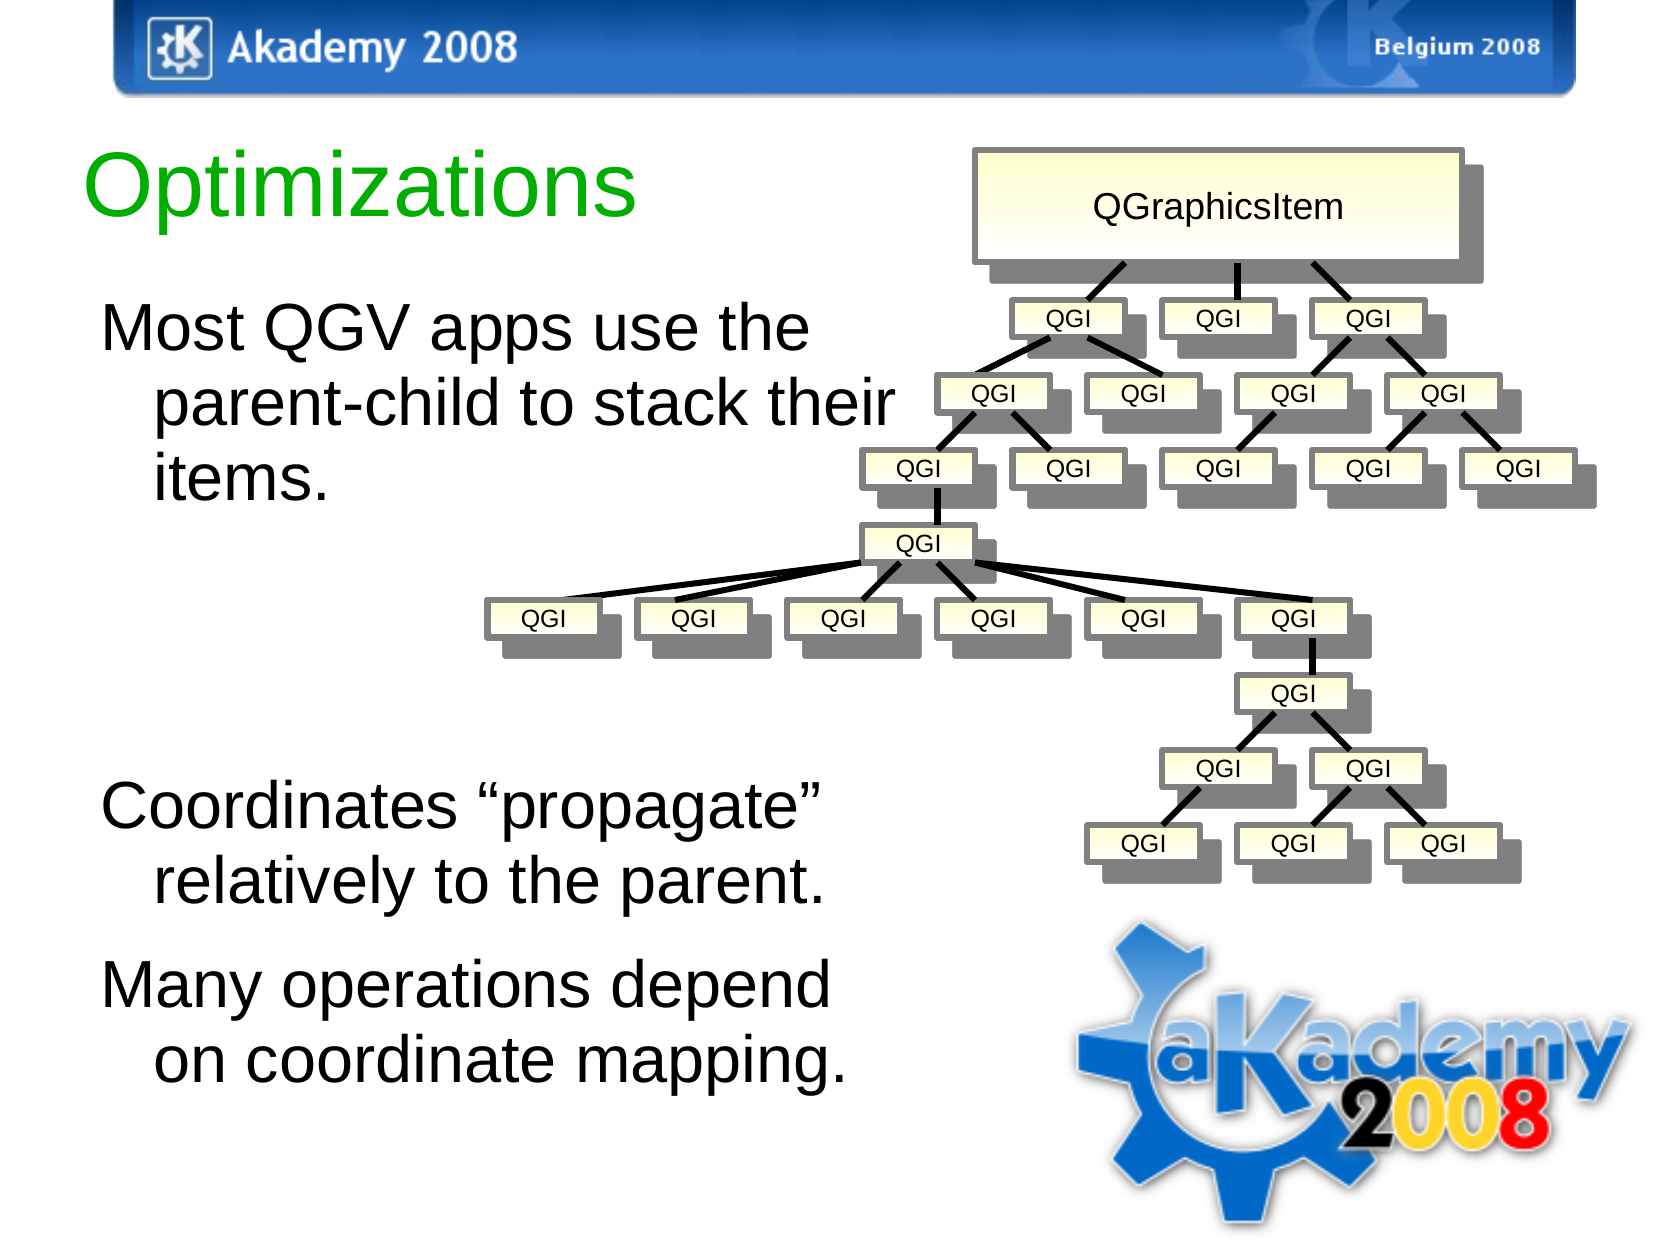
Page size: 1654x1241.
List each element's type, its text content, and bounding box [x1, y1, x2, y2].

text_box QGI [1012, 450, 1126, 488]
text_box QGI [1162, 449, 1275, 488]
text_box QGI [937, 600, 1050, 638]
text_box QGI [1312, 749, 1425, 788]
text_box QGI [1012, 299, 1125, 338]
text_box QGraphicsItem [974, 257, 1463, 263]
text_box QGI [937, 375, 1051, 413]
text_box QGI [901, 525, 975, 563]
text_box QGI [1312, 449, 1425, 488]
title Optimizations [82, 112, 1571, 257]
picture [1053, 914, 1654, 1241]
text_box QGI [1387, 824, 1500, 863]
text_box QGI [901, 537, 911, 550]
list Most QGV apps use the parent-child to stack their items. Coordinates “propagate” relatively to the parent. Many operations depend on coordinate mapping. [82, 290, 901, 1094]
text_box QGI [1237, 374, 1350, 413]
text_box QGI [901, 450, 976, 488]
text_box QGI [901, 462, 911, 475]
text_box QGI [1087, 600, 1201, 638]
text_box QGI [1462, 449, 1575, 488]
text_box QGI [1087, 374, 1200, 413]
text_box QGI [1387, 374, 1500, 413]
text_box QGI [1237, 600, 1351, 638]
text_box QGI [1162, 299, 1275, 338]
text_box QGI [1237, 674, 1350, 713]
text_box QGI [1087, 824, 1200, 863]
text_box QGI [1162, 749, 1275, 788]
text_box QGI [1237, 824, 1350, 863]
picture [112, 0, 1576, 98]
text_box QGI [1312, 299, 1425, 338]
